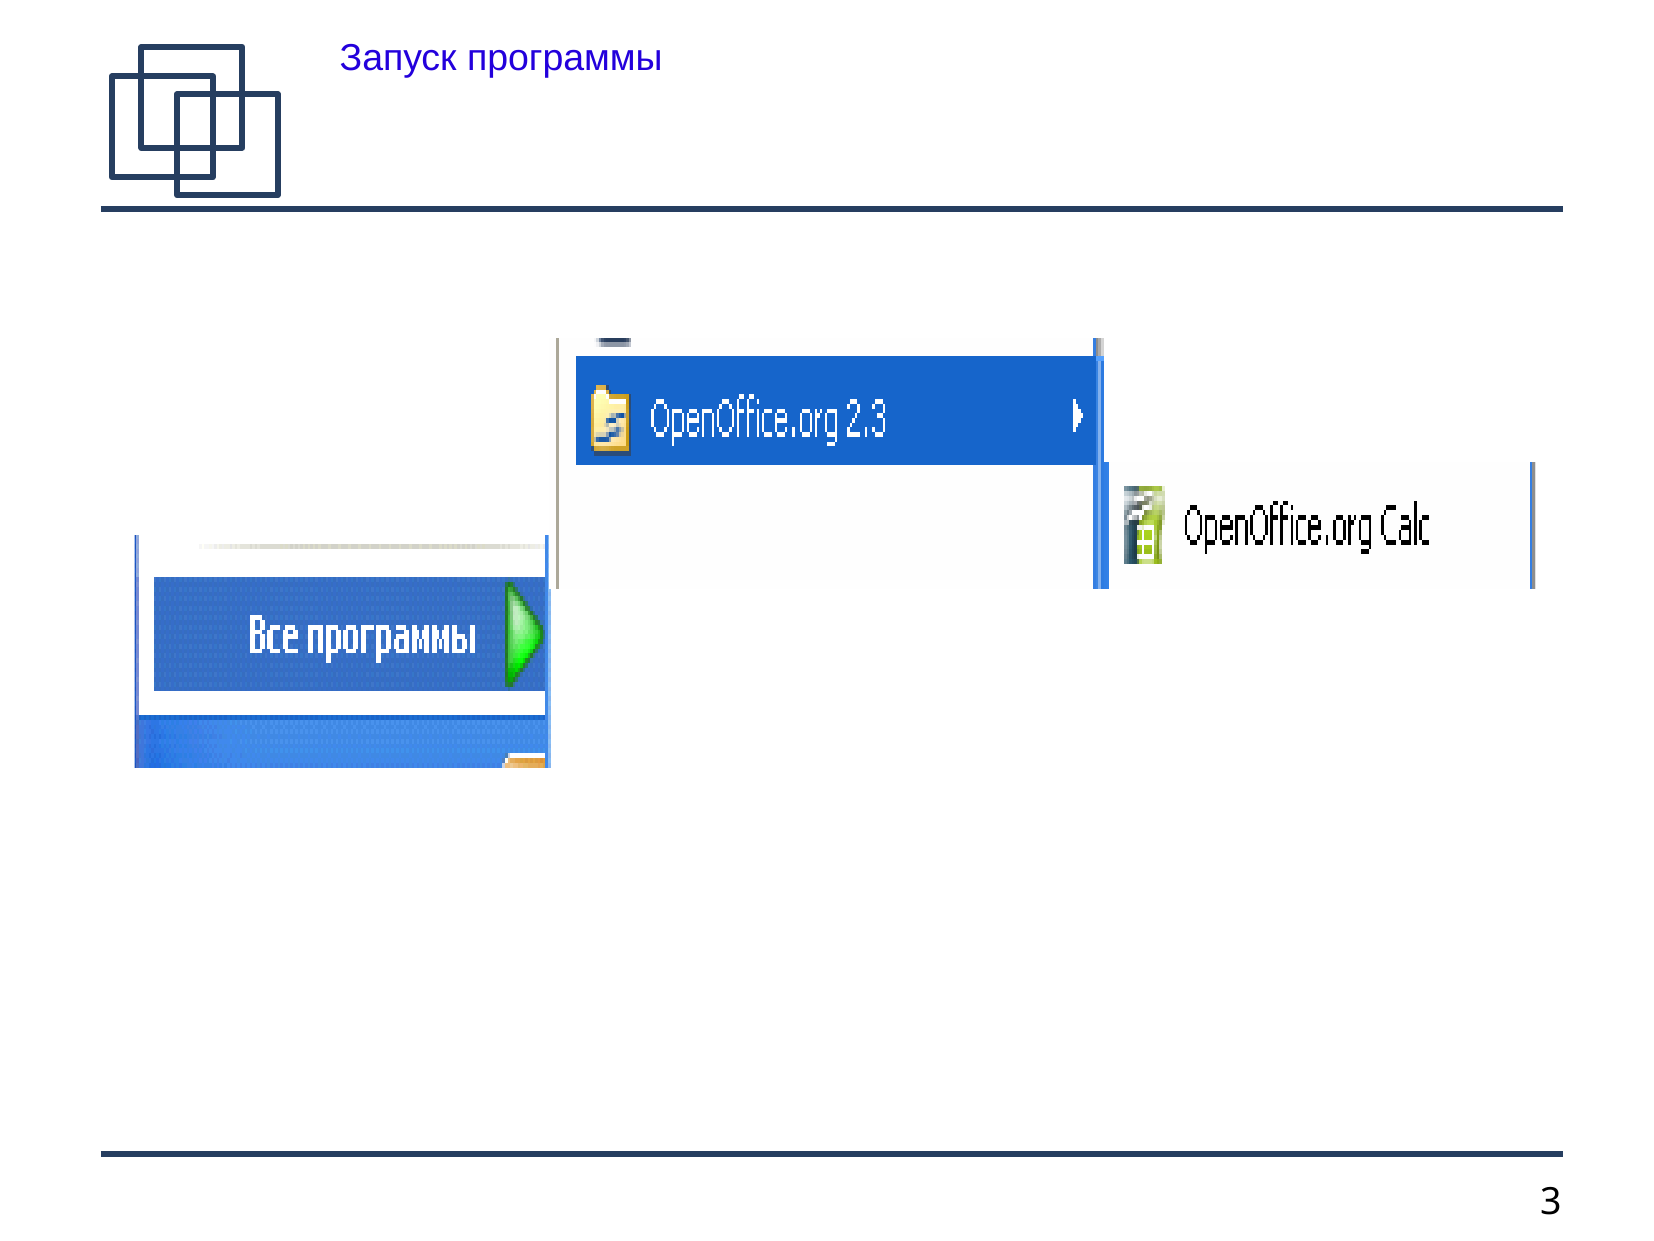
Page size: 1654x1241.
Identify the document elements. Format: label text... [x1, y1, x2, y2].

picture [134, 338, 1536, 768]
text_box Запуск программы [324, 29, 1625, 147]
